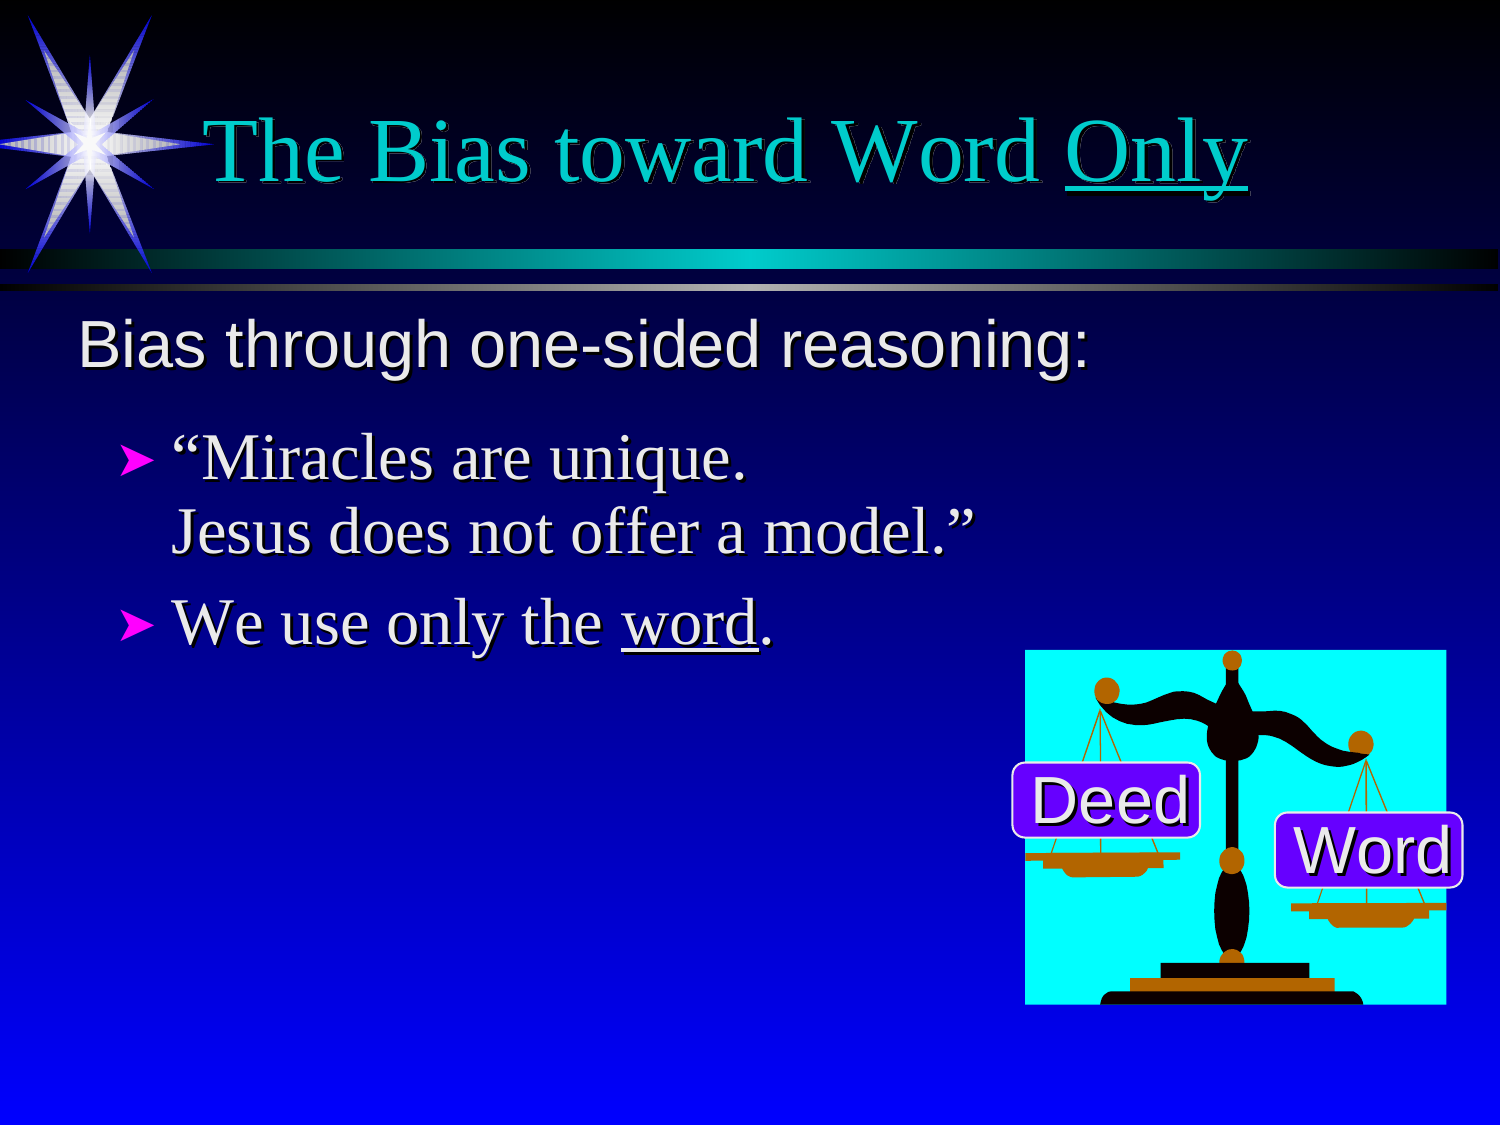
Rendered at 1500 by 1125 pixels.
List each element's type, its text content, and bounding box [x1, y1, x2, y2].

text_box you [127, 233, 139, 239]
text_box Bias through one-sided reasoning: [62, 299, 1263, 390]
text_box you [40, 233, 52, 239]
text_box [1025, 649, 1447, 1005]
list “Miracles are unique. Jesus does not offer a model.” We use only the word. [99, 412, 1375, 926]
text_box Word [1274, 812, 1463, 888]
text_box Deed [1012, 762, 1201, 838]
title The Bias toward Word Only [187, 56, 1463, 244]
